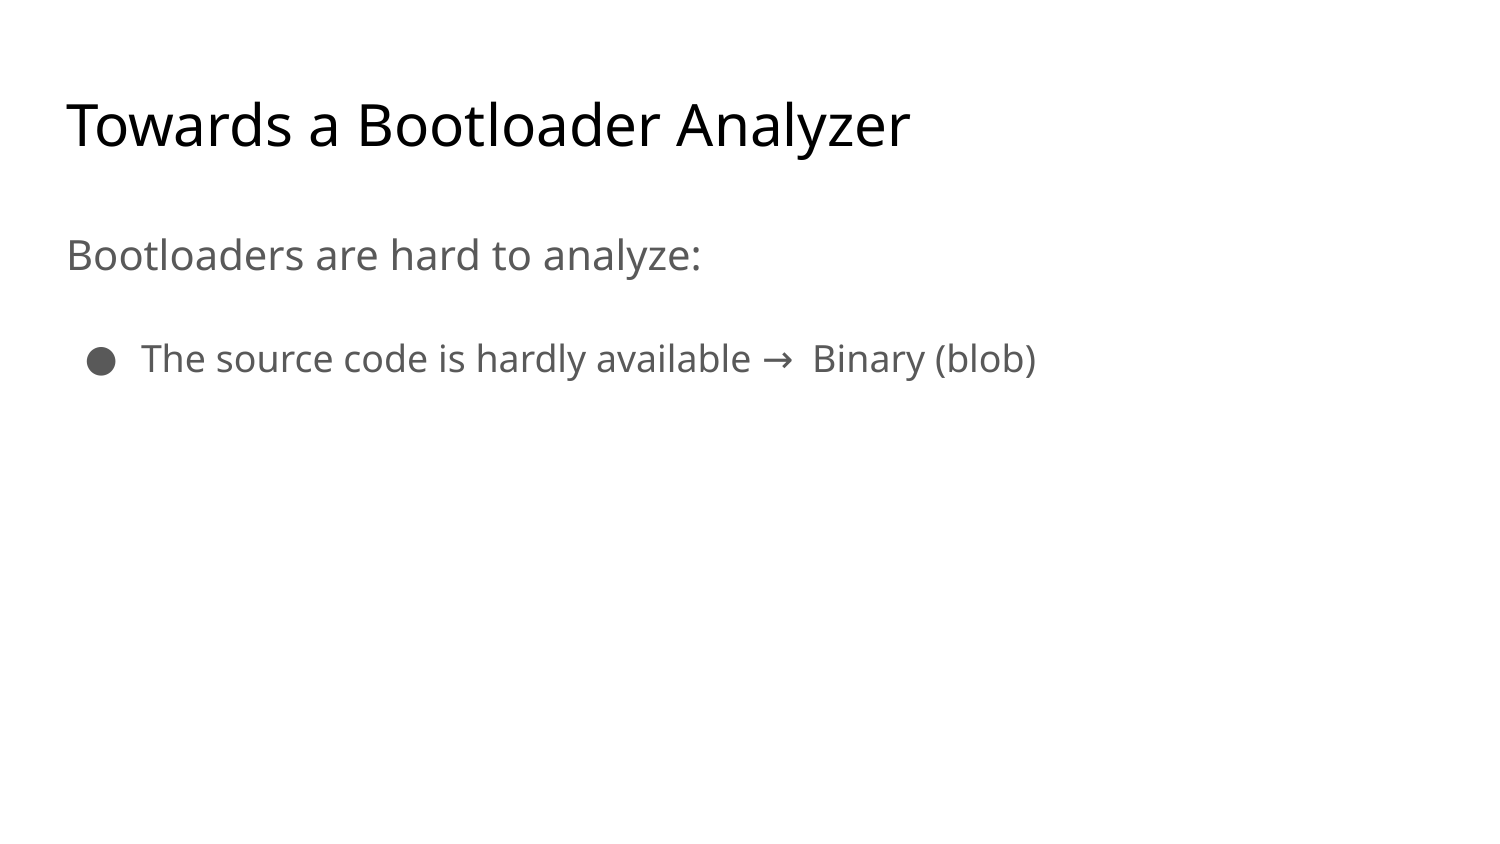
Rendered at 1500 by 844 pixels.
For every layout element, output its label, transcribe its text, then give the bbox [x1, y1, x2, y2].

title Towards a Bootloader Analyzer [51, 72, 1449, 167]
list Bootloaders are hard to analyze: The source code is hardly available → Binary (blob) [51, 189, 1449, 750]
